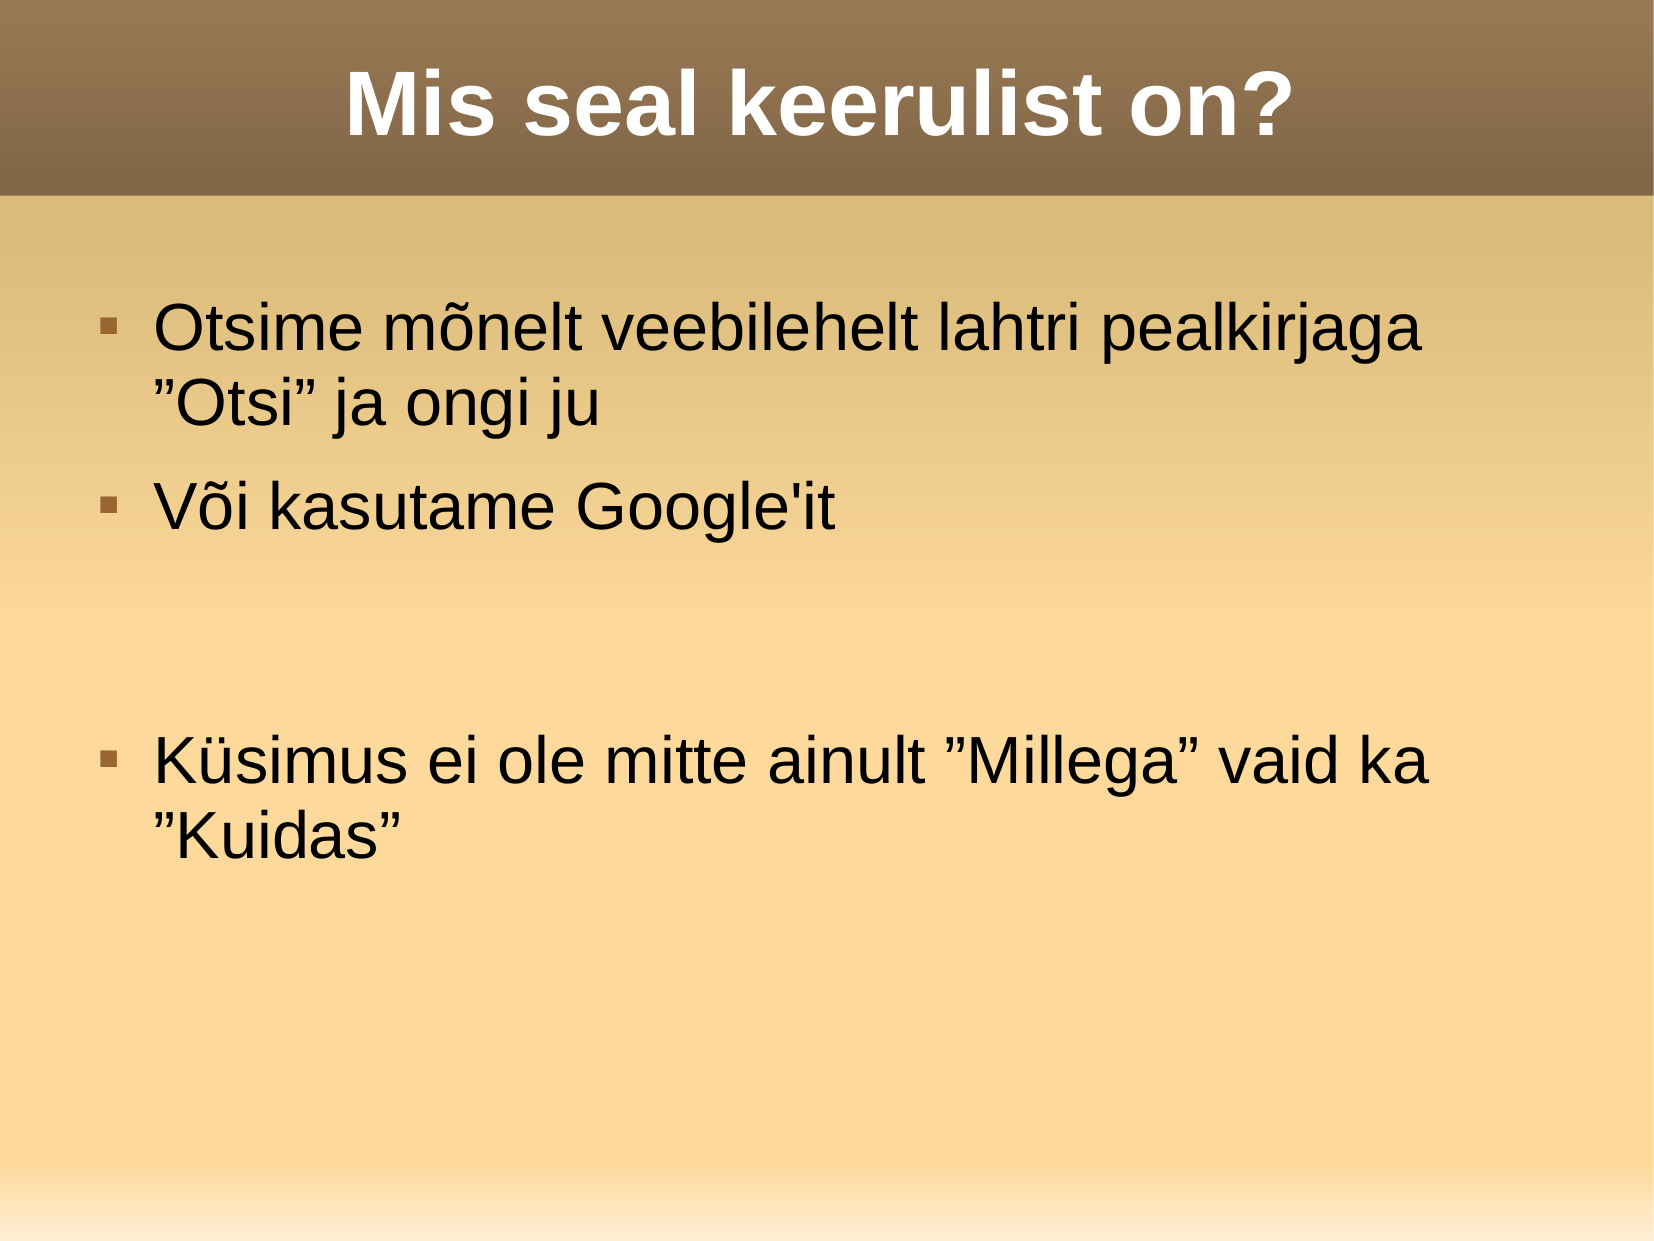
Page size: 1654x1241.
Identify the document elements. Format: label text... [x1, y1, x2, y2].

title Mis seal keerulist on? [76, 7, 1565, 200]
picture [0, 0, 1654, 1241]
list Otsime mõnelt veebilehelt lahtri pealkirjaga ”Otsi” ja ongi ju Või kasutame Google'it Küsimus ei ole mitte ainult ”Millega” vaid ka ”Kuidas” [82, 290, 1571, 1094]
